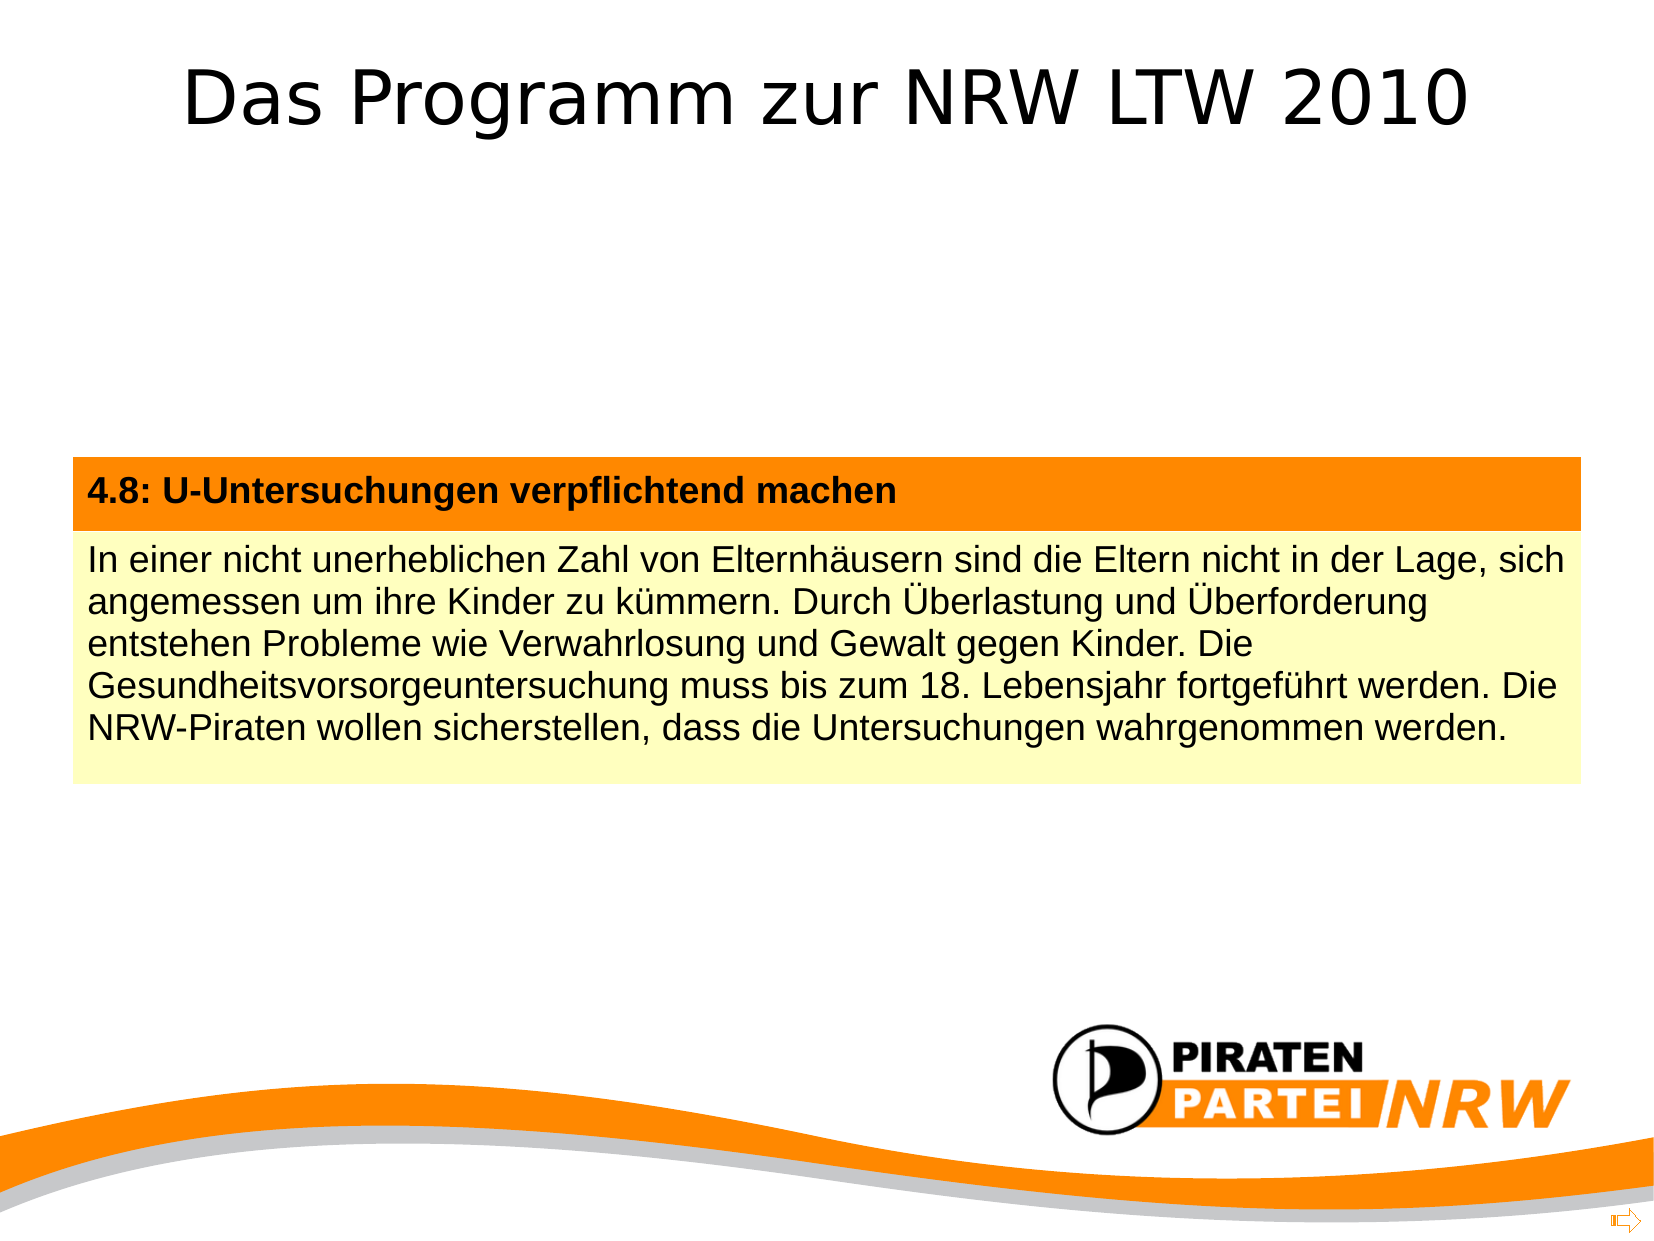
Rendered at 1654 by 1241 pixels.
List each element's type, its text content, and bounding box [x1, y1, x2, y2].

title Das Programm zur NRW LTW 2010 [82, 54, 1571, 143]
table_header 4.8: ﻿U-Untersuchungen verpflichtend machen [73, 457, 1581, 531]
picture [1045, 1021, 1579, 1140]
table_cell In einer nicht unerheblichen Zahl von Elternhäusern sind die Eltern nicht in der Lage, sich angemessen um ihre Kinder zu kümmern. Durch Überlastung und Überforderung entstehen Probleme wie Verwahrlosung und Gewalt gegen Kinder. Die Gesundheitsvorsorgeuntersuchung muss bis zum 18. Lebensjahr fortgeführt werden. Die NRW-Piraten wollen sicherstellen, dass die Untersuchungen wahrgenommen werden. [73, 532, 1581, 784]
